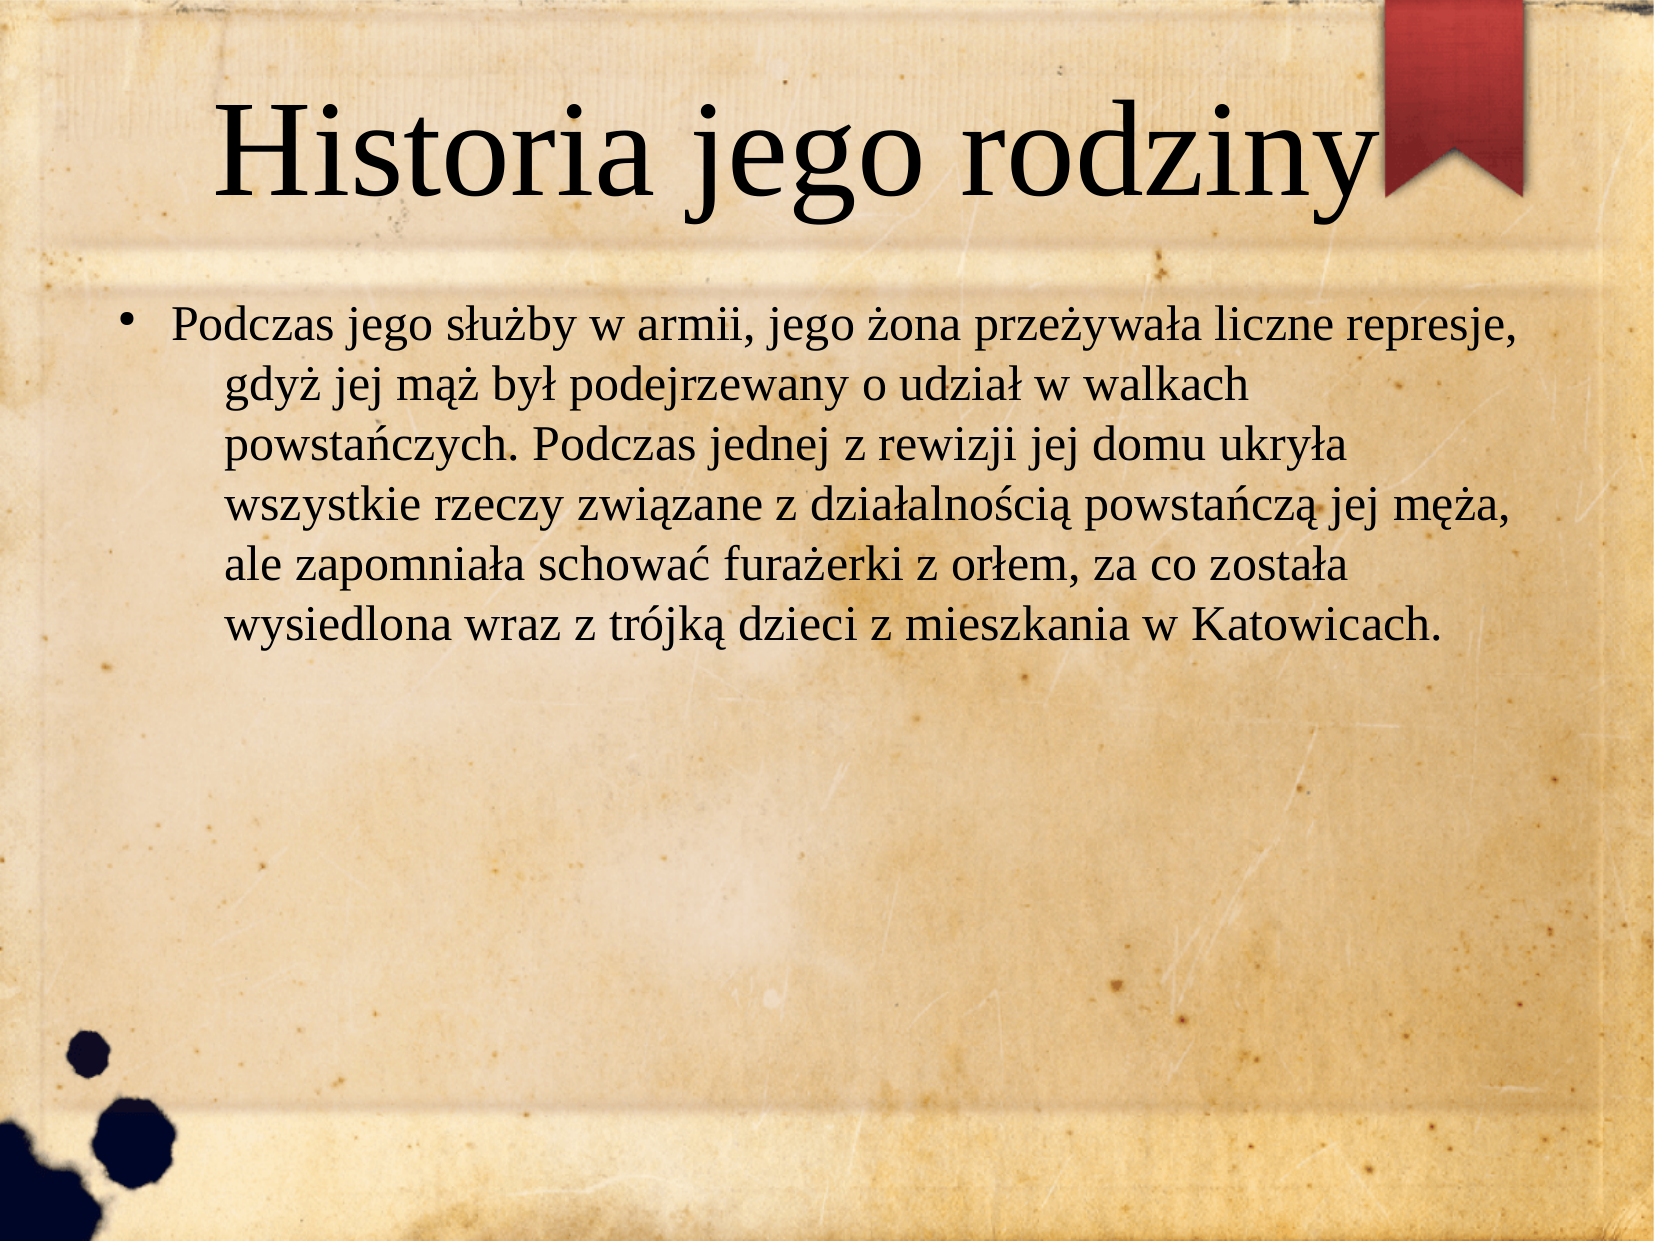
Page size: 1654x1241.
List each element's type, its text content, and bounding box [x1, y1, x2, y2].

list Podczas jego służby w armii, jego żona przeżywała liczne represje, gdyż jej mąż był podejrzewany o udział w walkach powstańczych. Podczas jednej z rewizji jej domu ukryła wszystkie rzeczy związane z działalnością powstańczą jej męża, ale zapomniała schować furażerki z orłem, za co została wysiedlona wraz z trójką dzieci z mieszkania w Katowicach. [82, 290, 1538, 1010]
title Historia jego rodziny [165, 47, 1430, 235]
